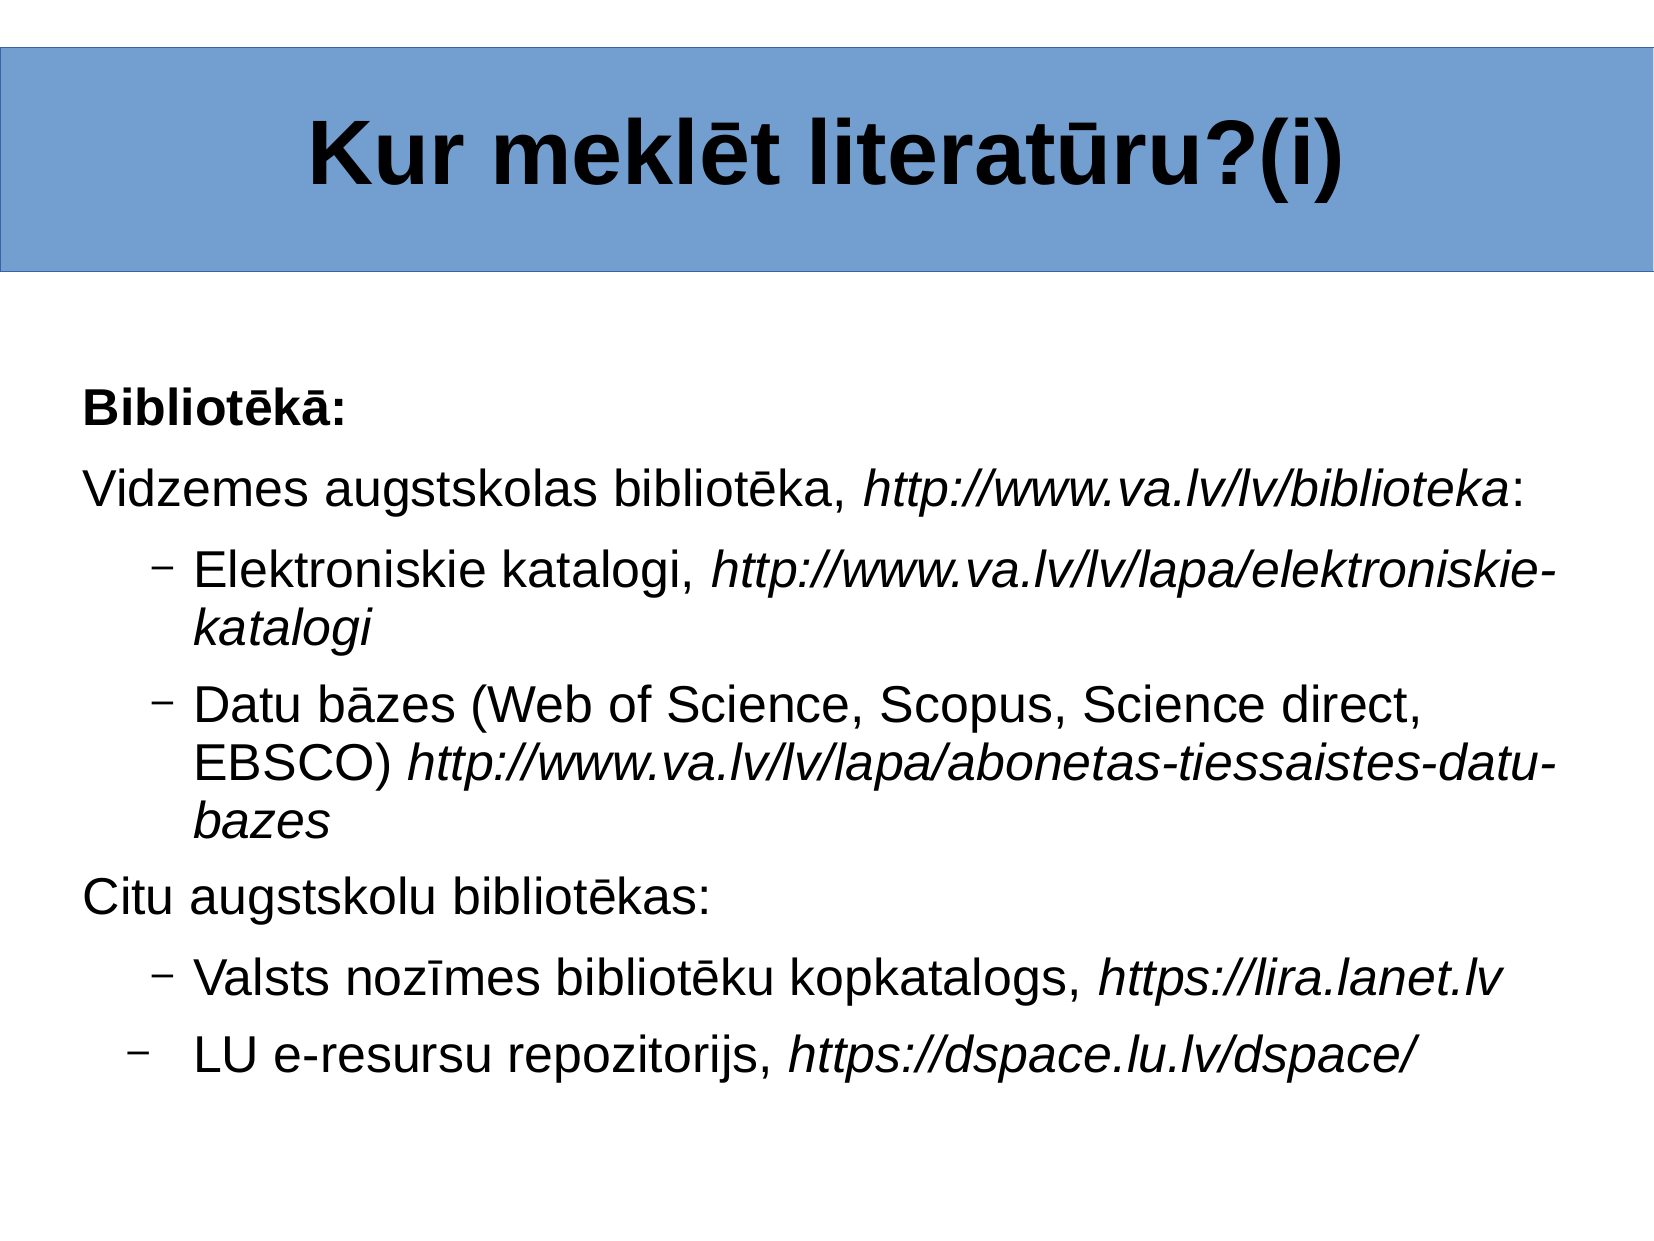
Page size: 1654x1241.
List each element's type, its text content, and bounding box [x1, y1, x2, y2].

text_box [0, 47, 1654, 272]
list Bibliotēkā: Vidzemes augstskolas bibliotēka, http://www.va.lv/lv/biblioteka: Elektroniskie katalogi, http://www.va.lv/lv/lapa/elektroniskie-katalogi Datu bāzes (Web of Science, Scopus, Science direct, EBSCO) http://www.va.lv/lv/lapa/abonetas-tiessaistes-datu-bazes Citu augstskolu bibliotēkas: Valsts nozīmes bibliotēku kopkatalogs, https://lira.lanet.lv LU e-resursu repozitorijs, https://dspace.lu.lv/dspace/ [82, 378, 1619, 1099]
title Kur meklēt literatūru?(i) [82, 49, 1571, 257]
